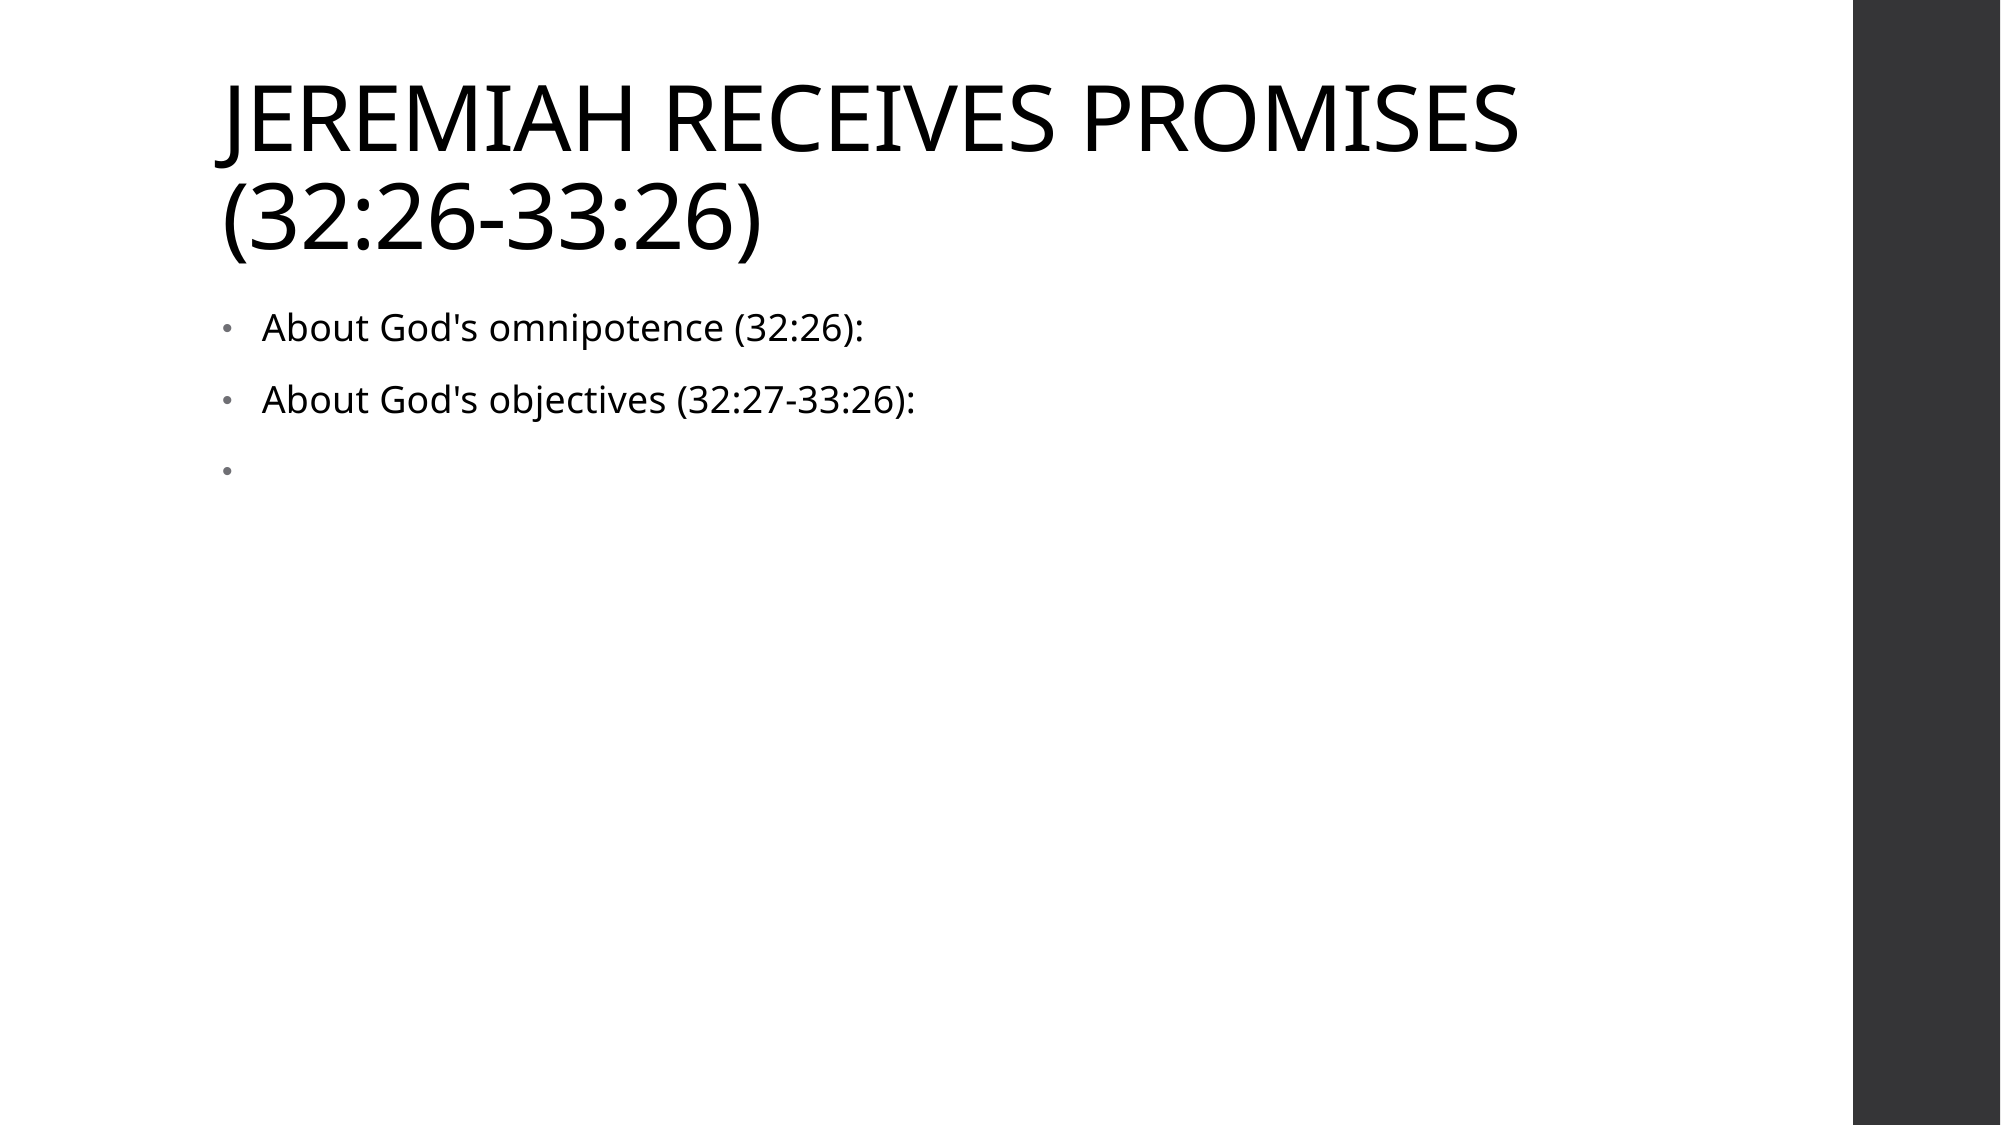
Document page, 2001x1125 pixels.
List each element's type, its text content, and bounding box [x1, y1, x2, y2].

list About God's omnipotence (32:26): About God's objectives (32:27-33:26): [206, 299, 1617, 1014]
title JEREMIAH RECEIVES PROMISES (32:26-33:26) [206, 60, 1797, 278]
